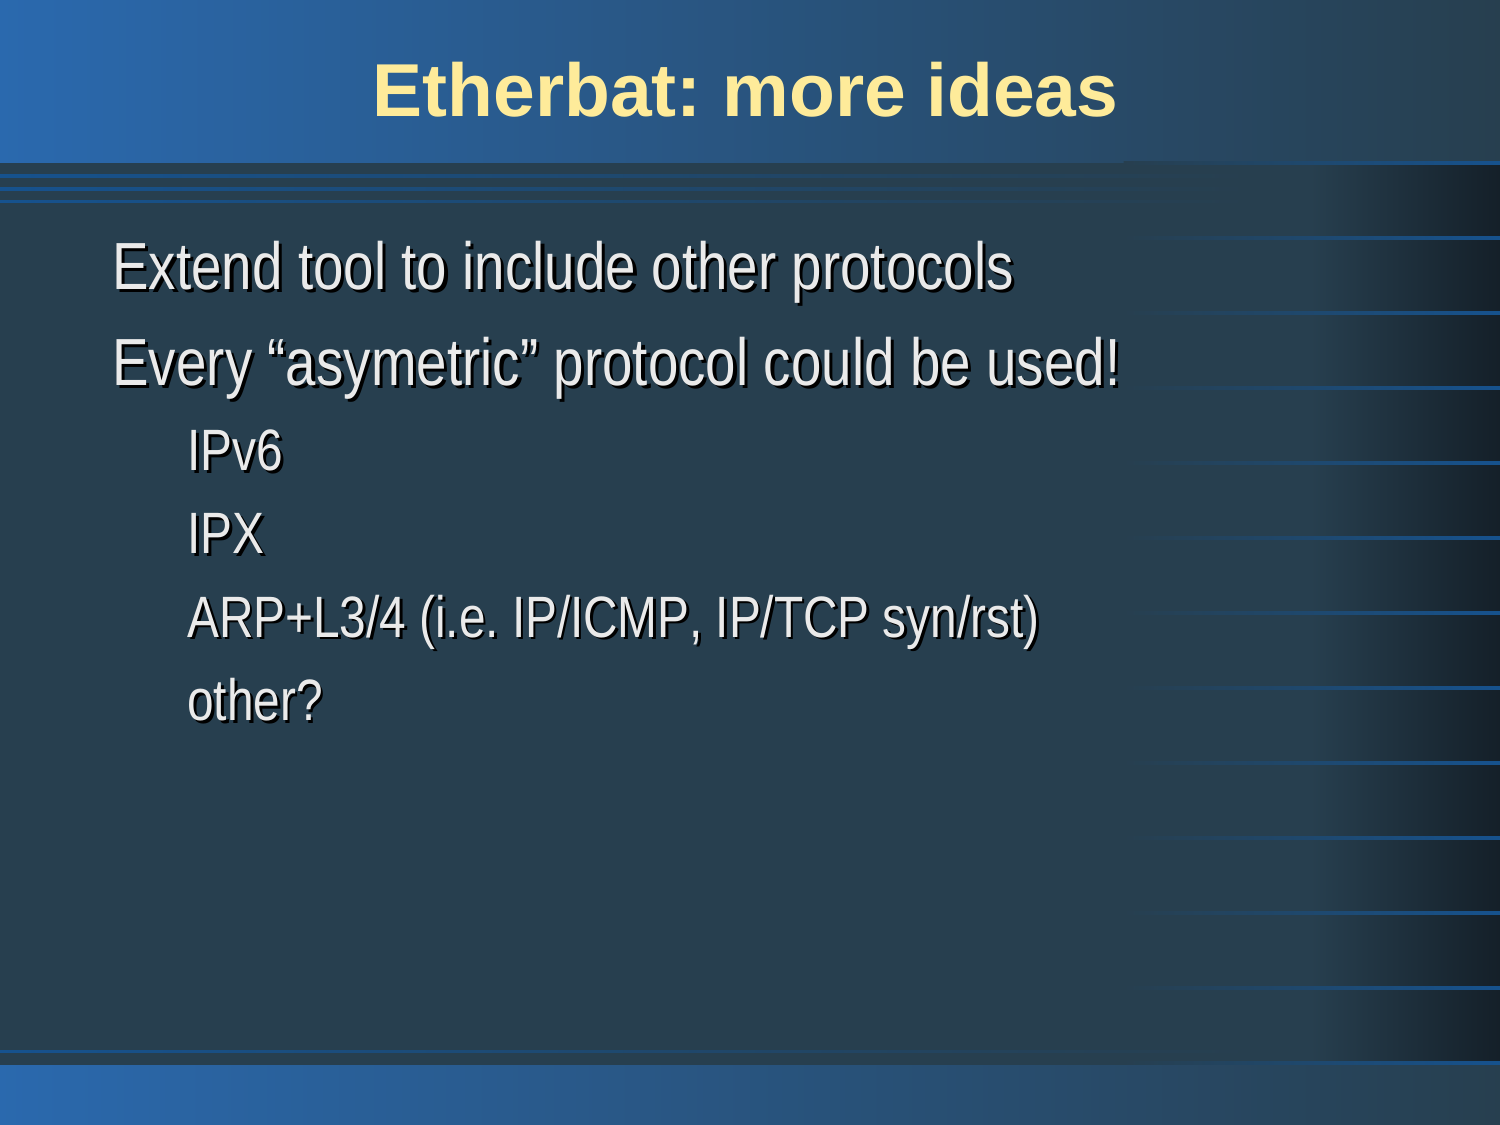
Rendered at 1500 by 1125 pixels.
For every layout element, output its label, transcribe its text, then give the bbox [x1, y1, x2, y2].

list Extend tool to include other protocols Every “asymetric” protocol could be used! IPv6 IPX ARP+L3/4 (i.e. IP/ICMP, IP/TCP syn/rst) other? [112, 224, 1388, 1038]
title Etherbat: more ideas [83, 24, 1409, 151]
